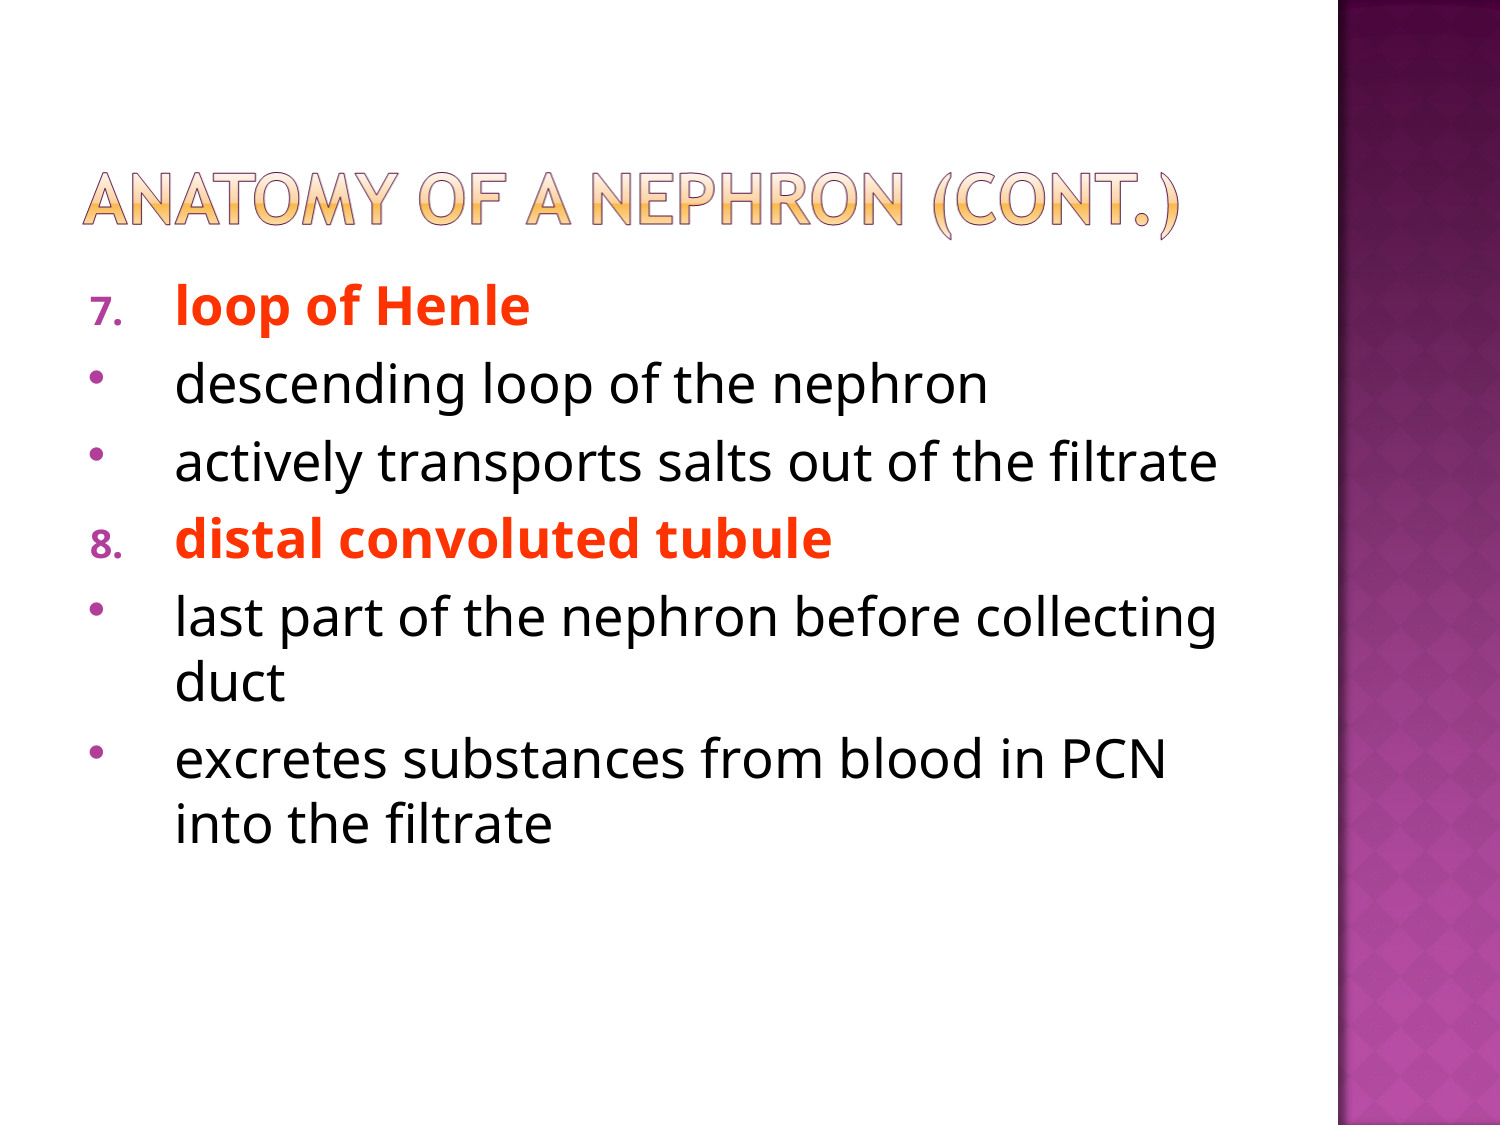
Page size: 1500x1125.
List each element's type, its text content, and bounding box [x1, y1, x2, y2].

list loop of Henle descending loop of the nephron actively transports salts out of the filtrate distal convoluted tubule last part of the nephron before collecting duct excretes substances from blood in PCN into the filtrate [75, 263, 1263, 1060]
text_box [40, 52, 1265, 241]
picture [1337, 0, 1500, 1125]
